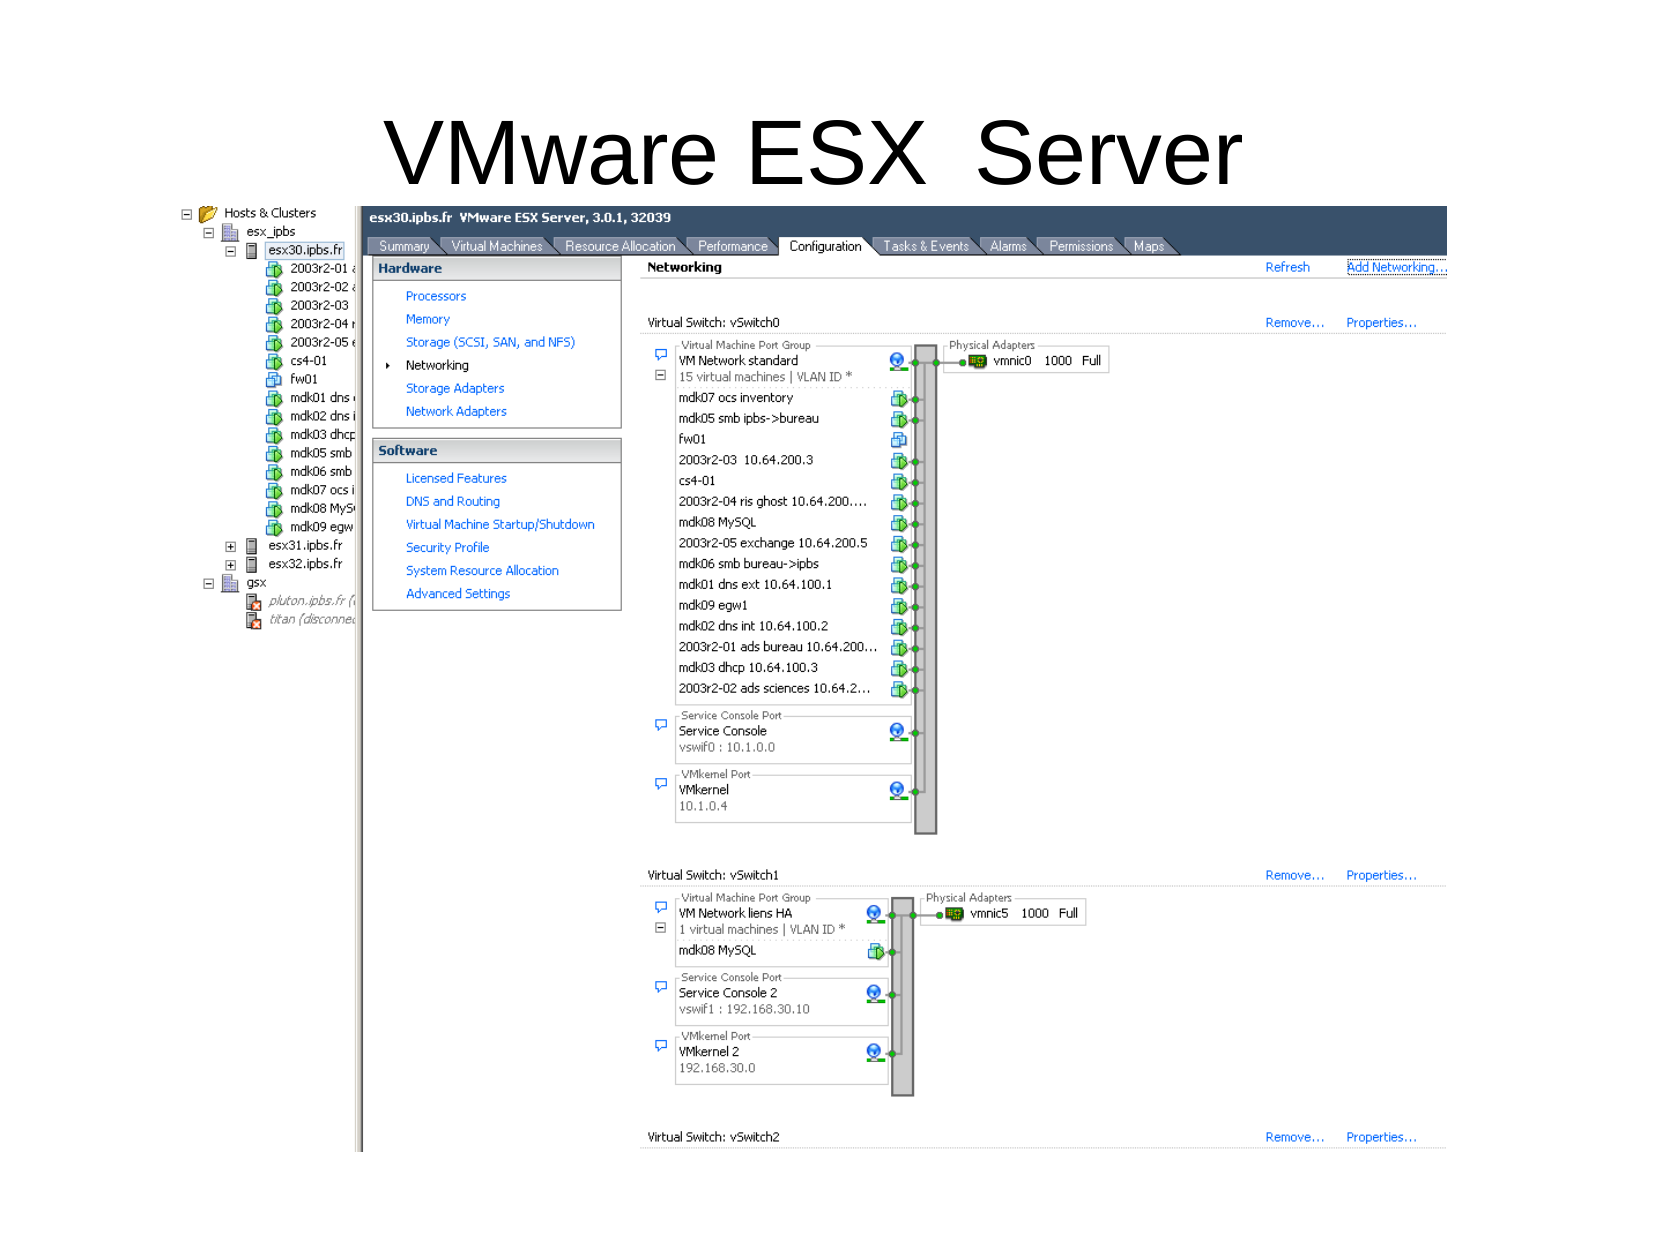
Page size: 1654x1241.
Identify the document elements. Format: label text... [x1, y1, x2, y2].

title VMware ESX Server [82, 49, 1571, 257]
picture [177, 206, 1447, 1152]
